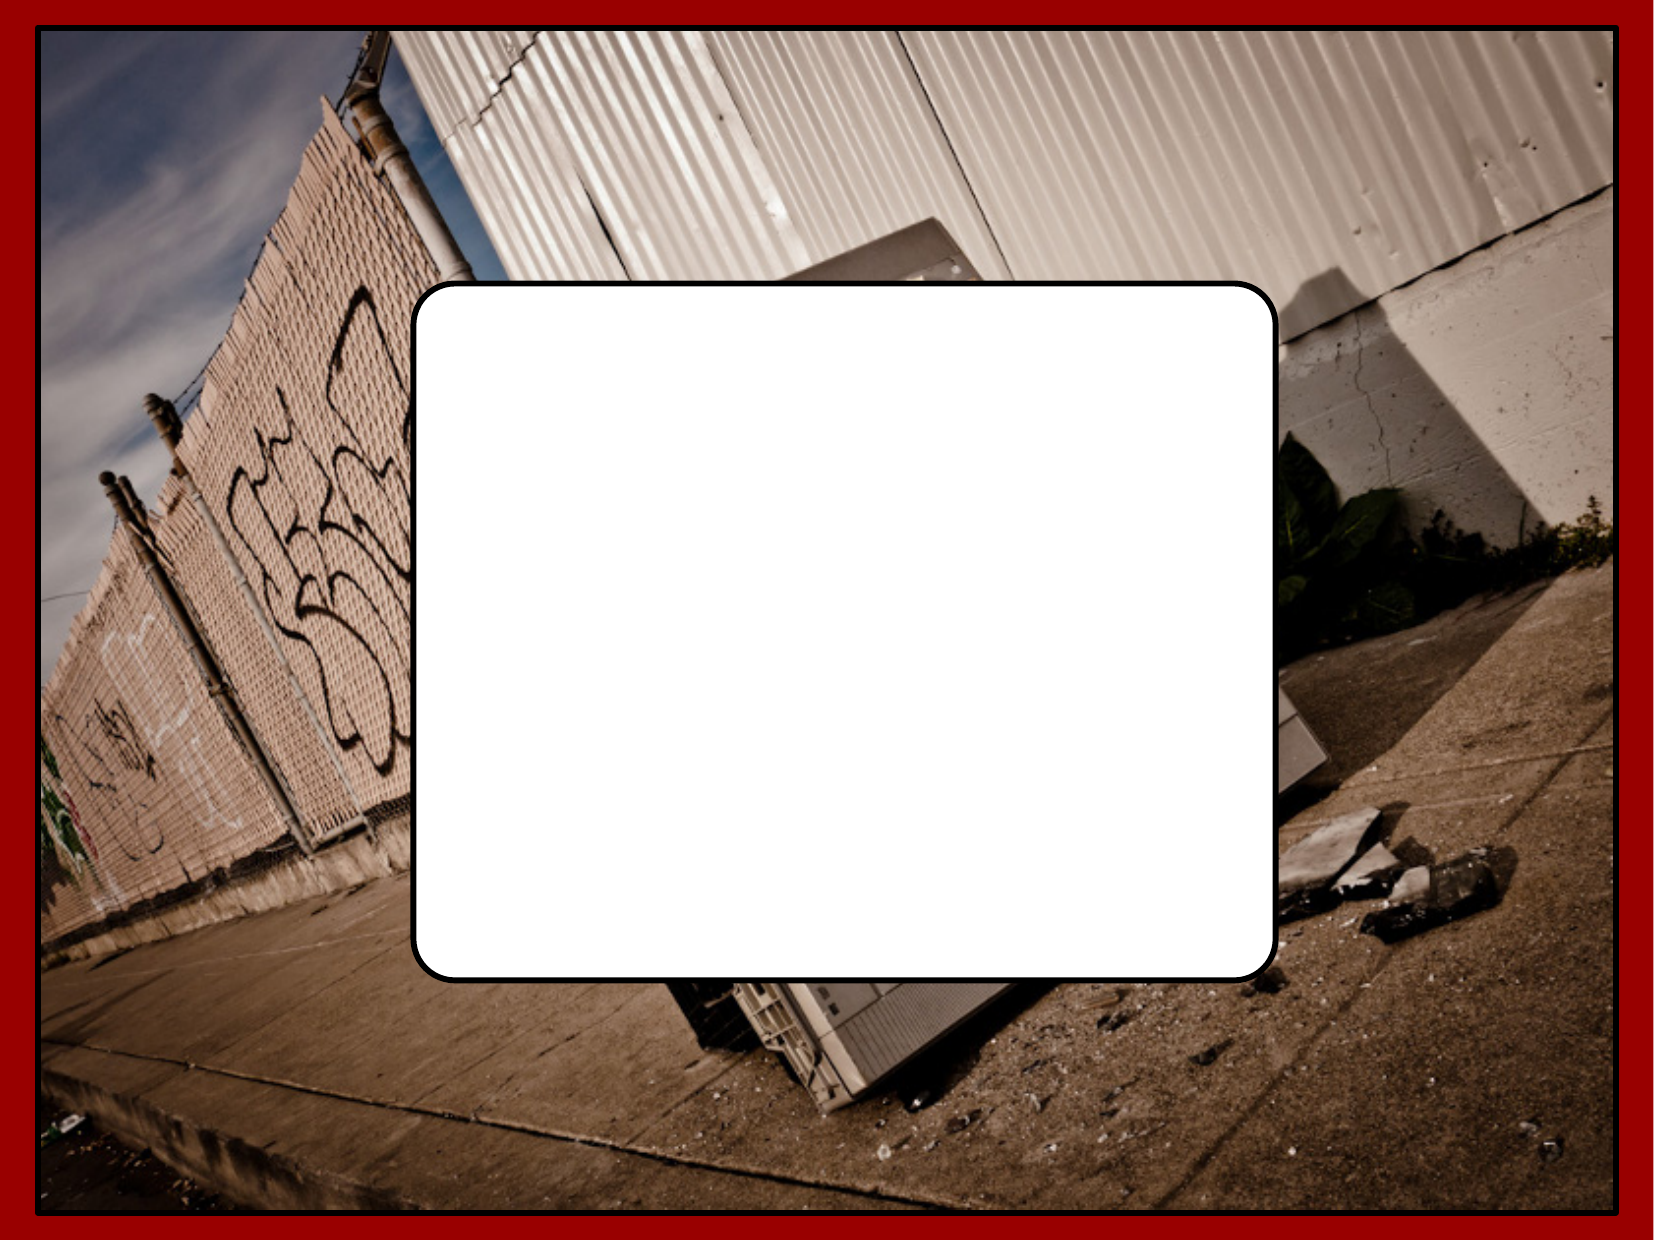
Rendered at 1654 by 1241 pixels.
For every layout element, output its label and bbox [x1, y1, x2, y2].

picture [40, 30, 1613, 1210]
text_box [413, 283, 1276, 981]
